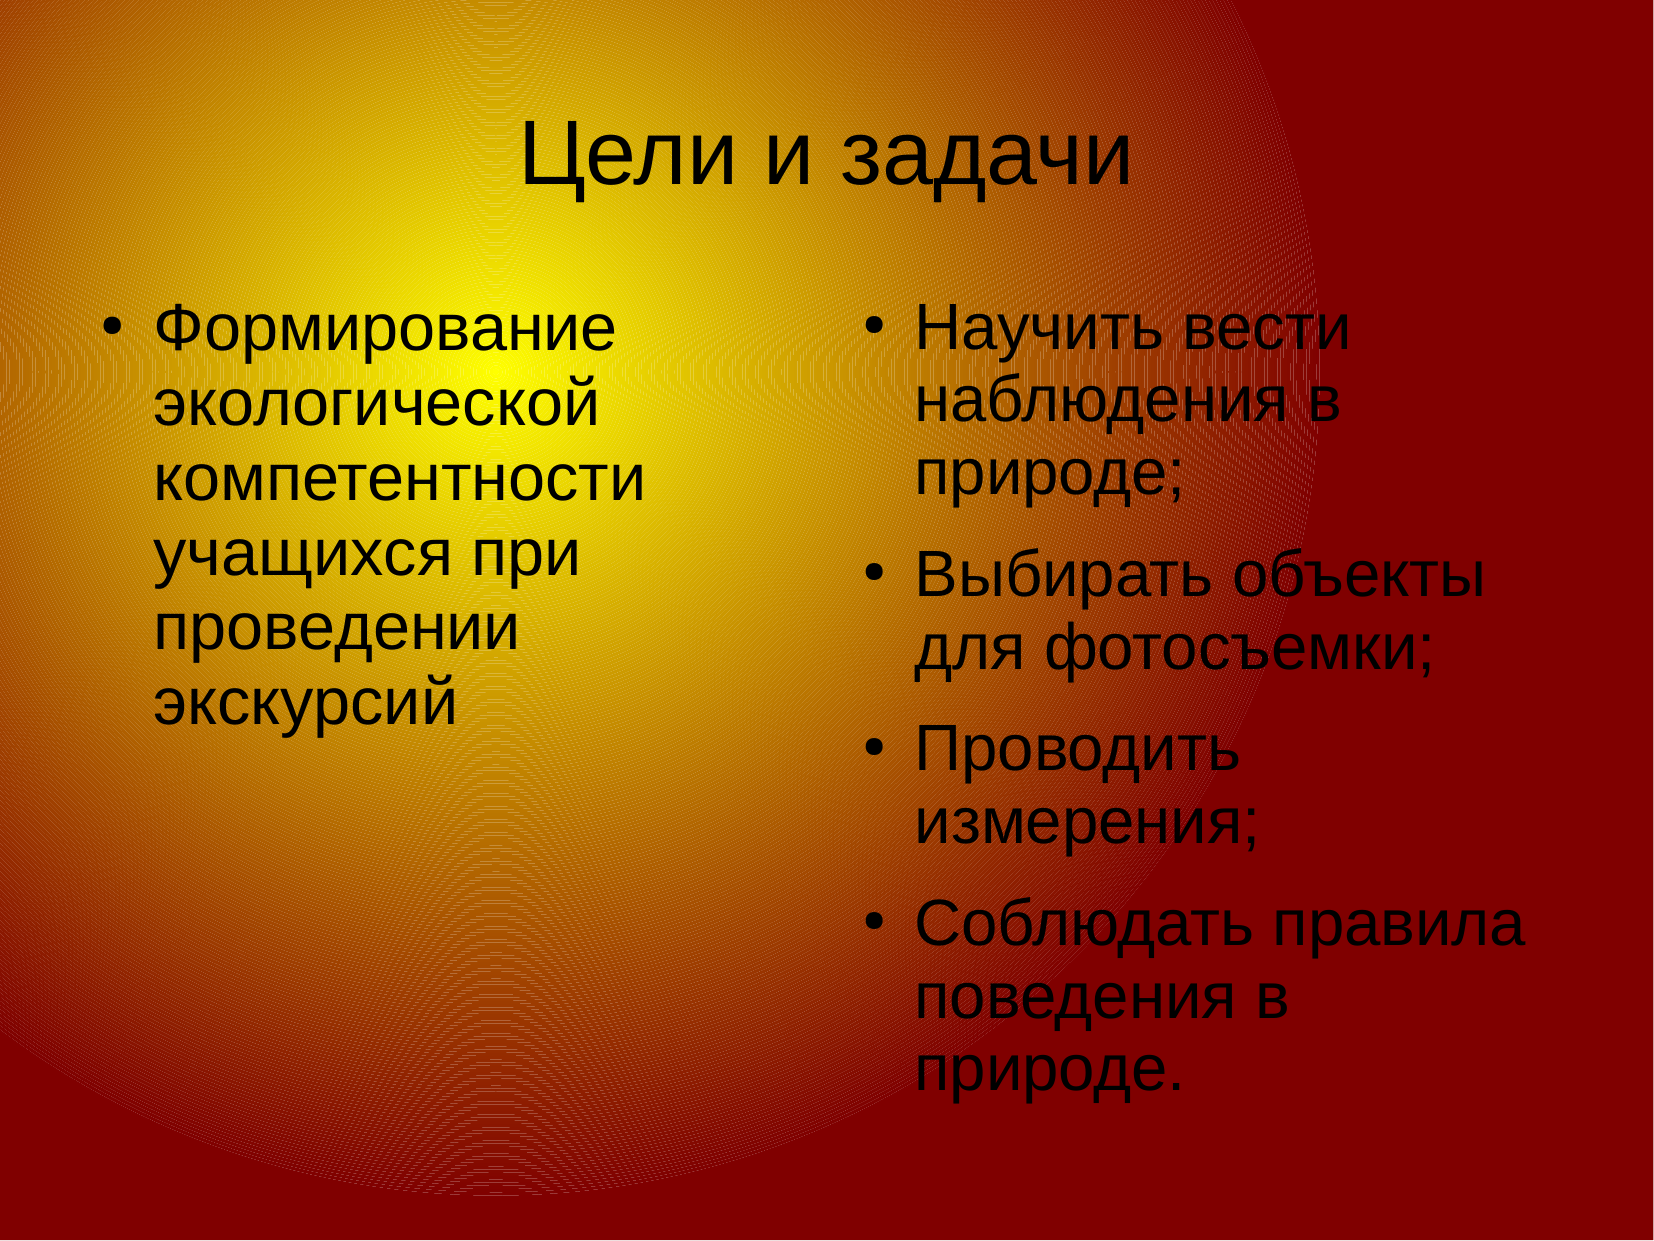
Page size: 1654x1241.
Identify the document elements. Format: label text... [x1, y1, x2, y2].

list Научить вести наблюдения в природе; Выбирать объекты для фотосъемки; Проводить измерения; Соблюдать правила поведения в природе. [845, 290, 1572, 1109]
list Формирование экологической компетентности учащихся при проведении экскурсий [82, 290, 809, 1109]
title Цели и задачи [82, 49, 1571, 257]
